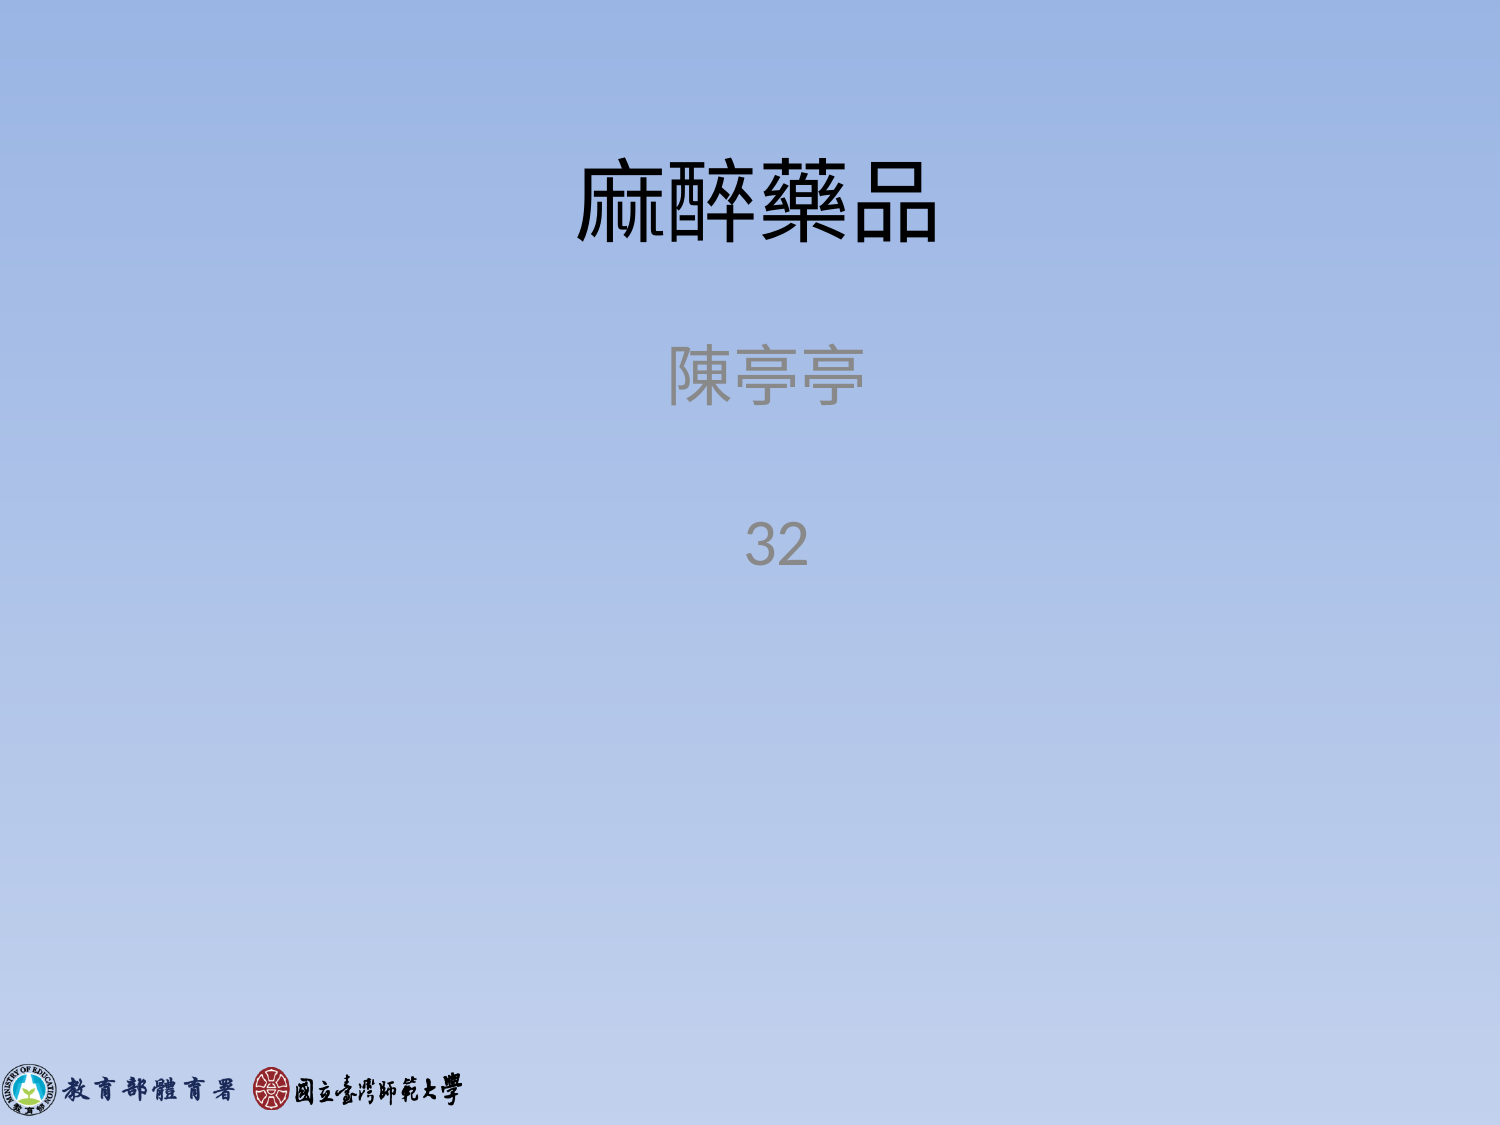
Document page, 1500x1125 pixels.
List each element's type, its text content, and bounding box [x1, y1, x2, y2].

text_box 32 [251, 491, 1302, 598]
subtitle 陳亭亭 [242, 326, 1293, 433]
picture [0, 1051, 243, 1125]
title 麻醉藥品 [121, 78, 1397, 320]
picture [253, 1067, 462, 1110]
